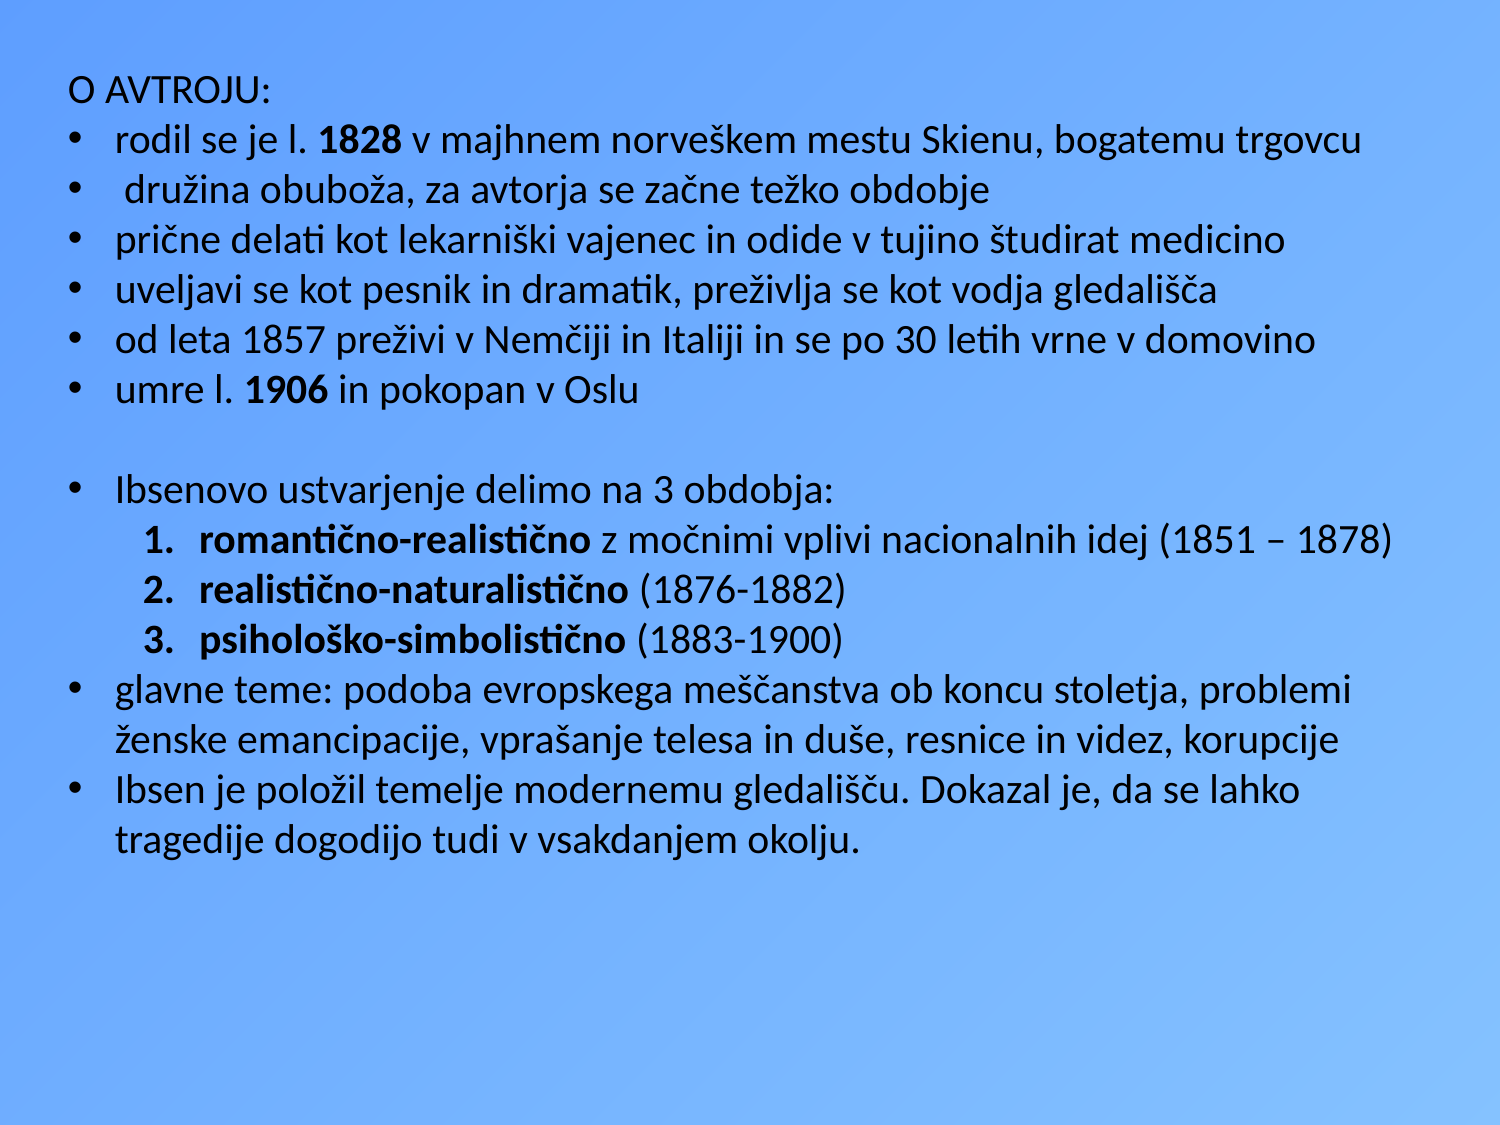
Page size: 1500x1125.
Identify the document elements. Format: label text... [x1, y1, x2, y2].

text_box O AVTROJU: rodil se je l. 1828 v majhnem norveškem mestu Skienu, bogatemu trgovcu družina obuboža, za avtorja se začne težko obdobje prične delati kot lekarniški vajenec in odide v tujino študirat medicino uveljavi se kot pesnik in dramatik, preživlja se kot vodja gledališča od leta 1857 preživi v Nemčiji in Italiji in se po 30 letih vrne v domovino umre l. 1906 in pokopan v Oslu Ibsenovo ustvarjenje delimo na 3 obdobja: romantično-realistično z močnimi vplivi nacionalnih idej (1851 – 1878) realistično-naturalistično (1876-1882) psihološko-simbolistično (1883-1900) glavne teme: podoba evropskega meščanstva ob koncu stoletja, problemi ženske emancipacije, vprašanje telesa in duše, resnice in videz, korupcije Ibsen je položil temelje modernemu gledališču. Dokazal je, da se lahko tragedije dogodijo tudi v vsakdanjem okolju. [53, 54, 1442, 970]
